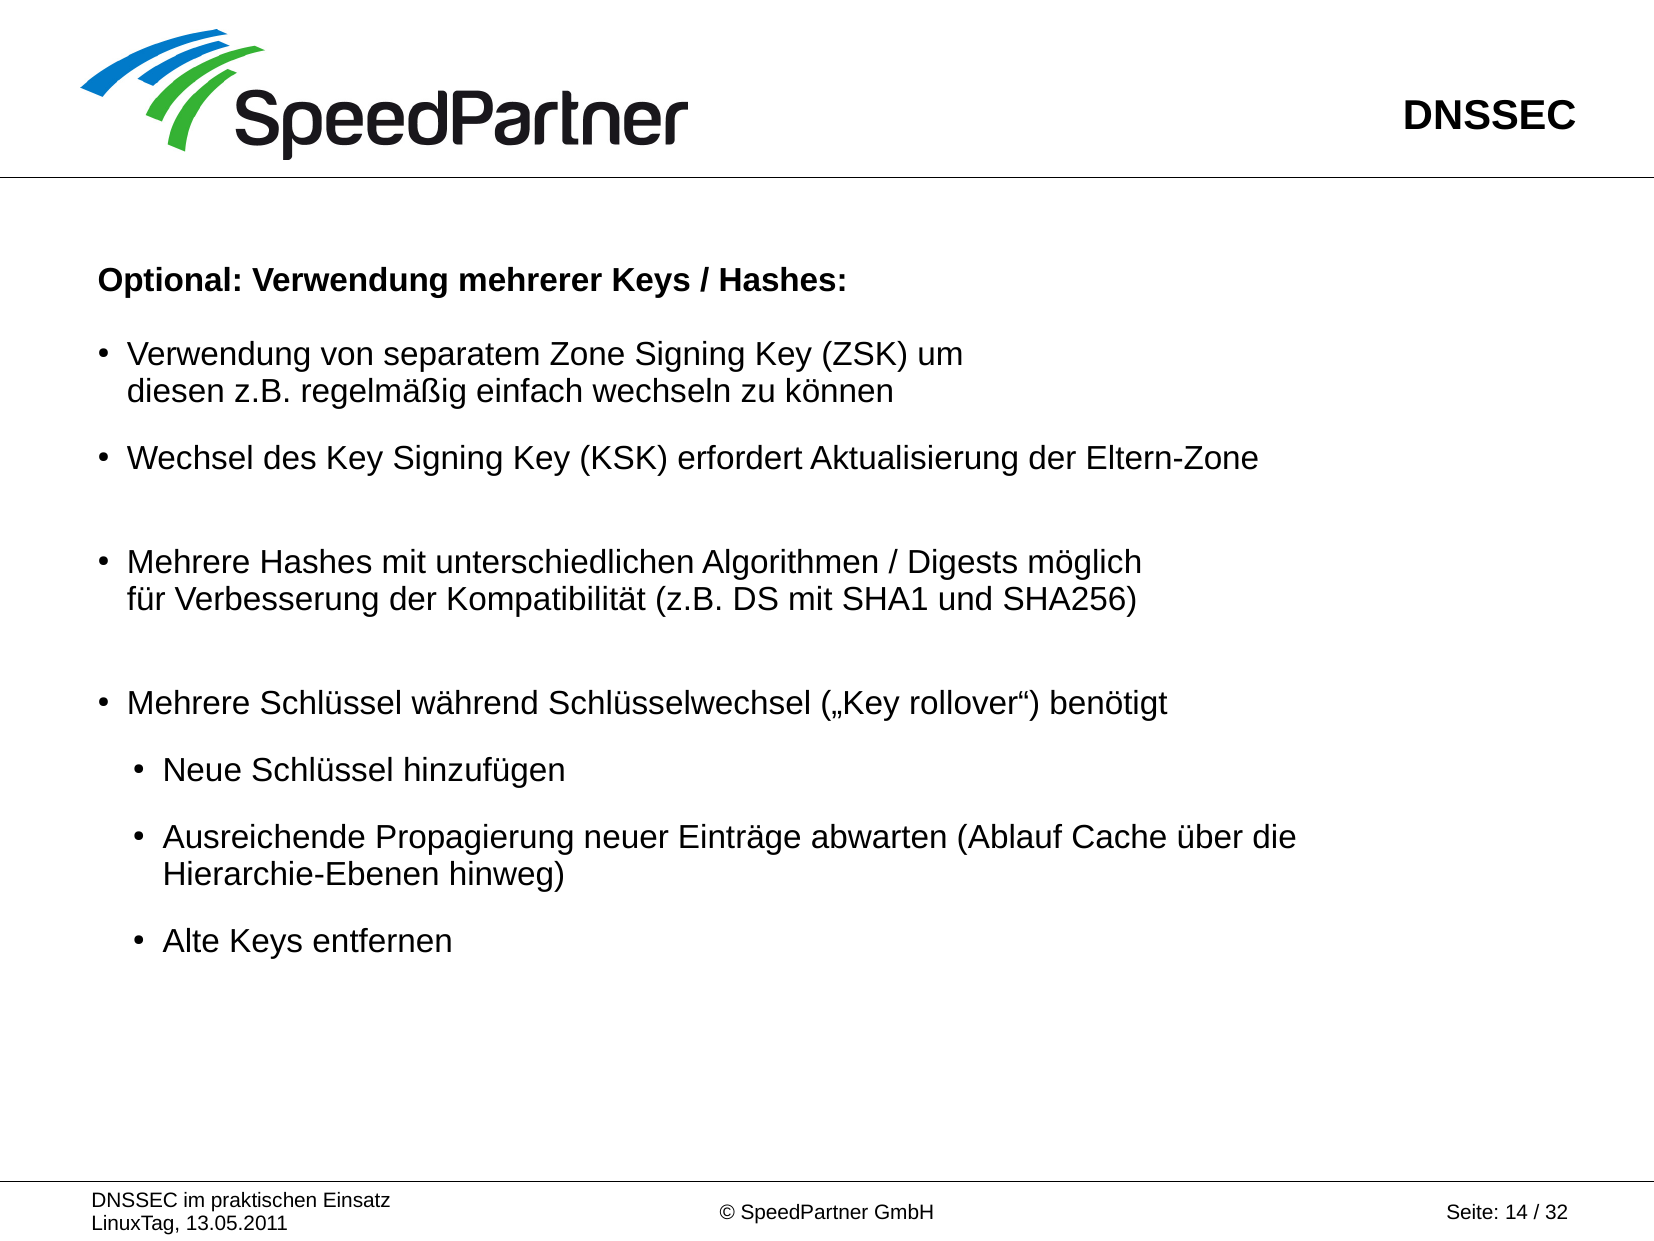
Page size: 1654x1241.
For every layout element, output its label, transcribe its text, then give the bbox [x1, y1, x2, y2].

picture [80, 29, 688, 160]
title DNSSEC [590, 70, 1577, 160]
text_box Optional: Verwendung mehrerer Keys / Hashes: Verwendung von separatem Zone Signing Key (ZSK) um diesen z.B. regelmäßig einfach wechseln zu können Wechsel des Key Signing Key (KSK) erfordert Aktualisierung der Eltern-Zone Mehrere Hashes mit unterschiedlichen Algorithmen / Digests möglich für Verbesserung der Kompatibilität (z.B. DS mit SHA1 und SHA256) Mehrere Schlüssel während Schlüsselwechsel („Key rollover“) benötigt Neue Schlüssel hinzufügen Ausreichende Propagierung neuer Einträge abwarten (Ablauf Cache über die Hierarchie-Ebenen hinweg) Alte Keys entfernen [82, 253, 1565, 1151]
